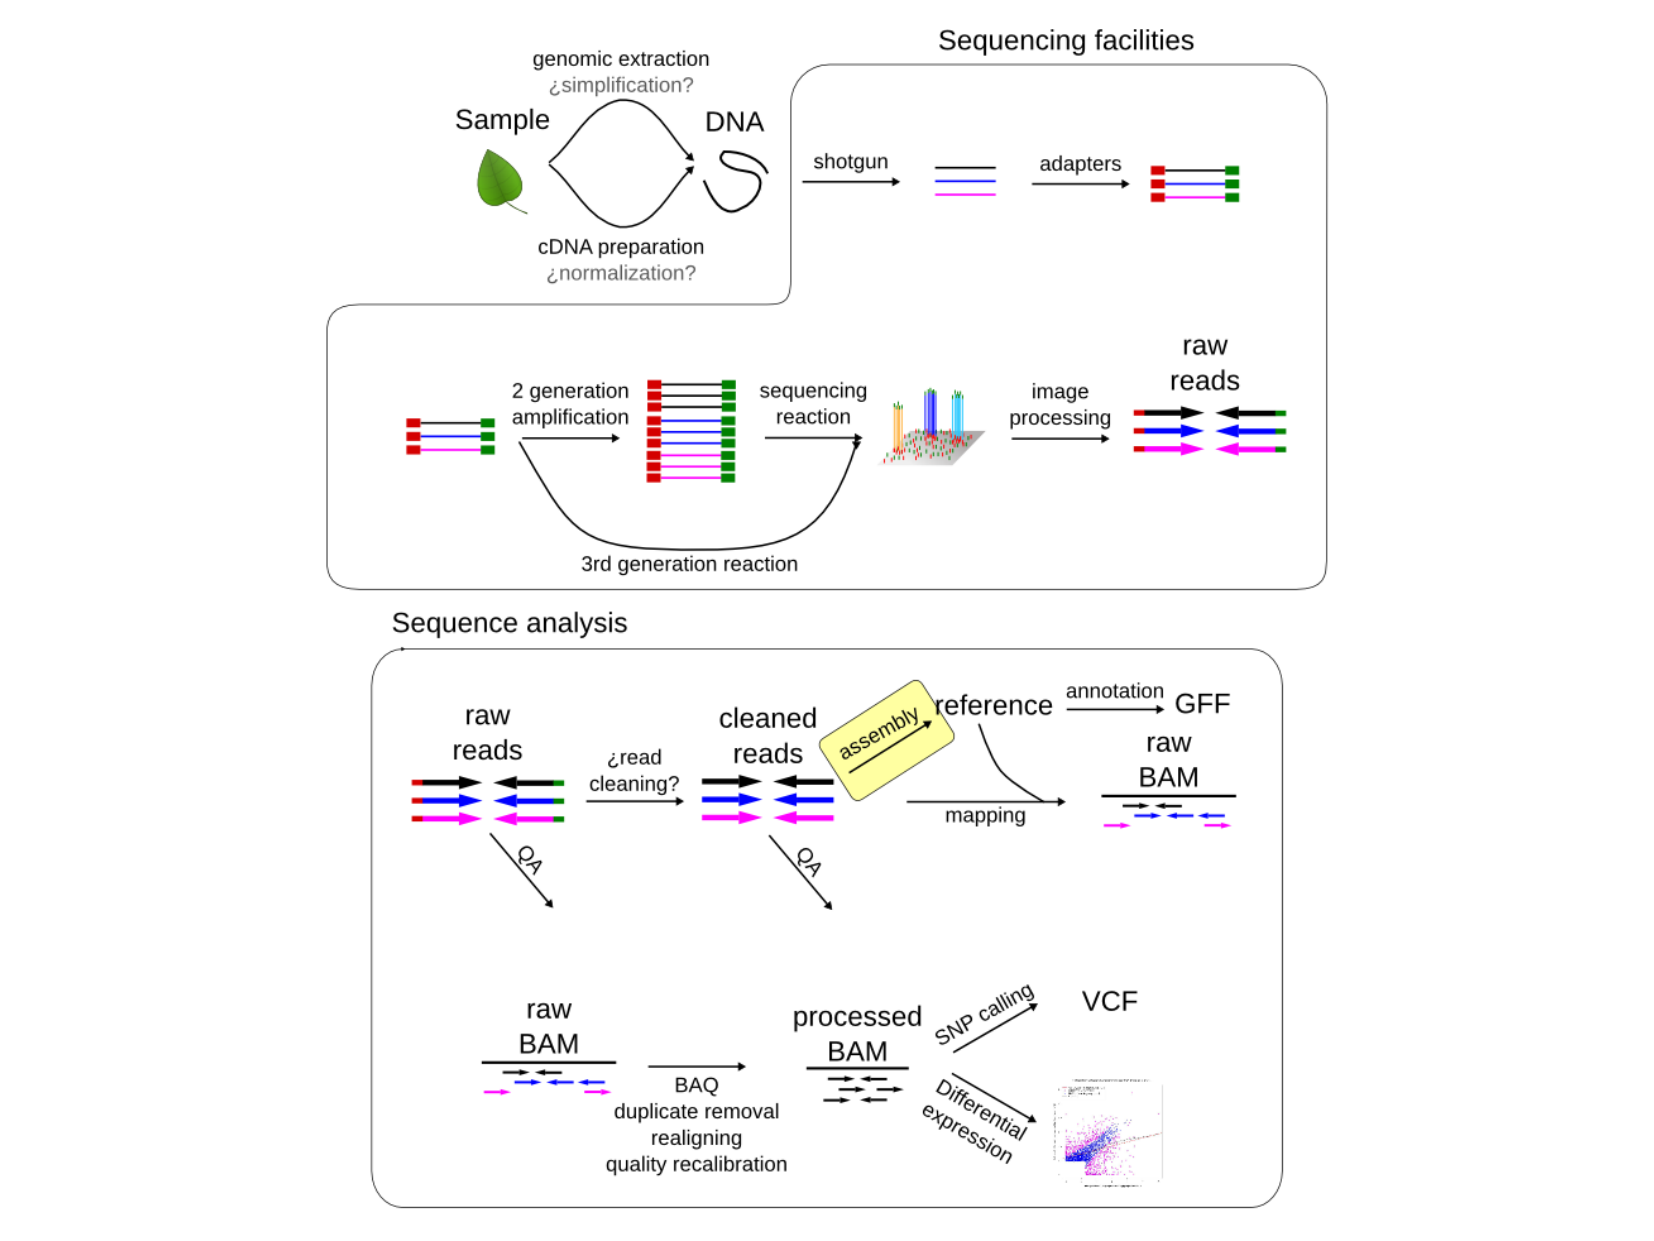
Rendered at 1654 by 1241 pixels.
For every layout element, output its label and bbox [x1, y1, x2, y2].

picture [324, 28, 1330, 1212]
